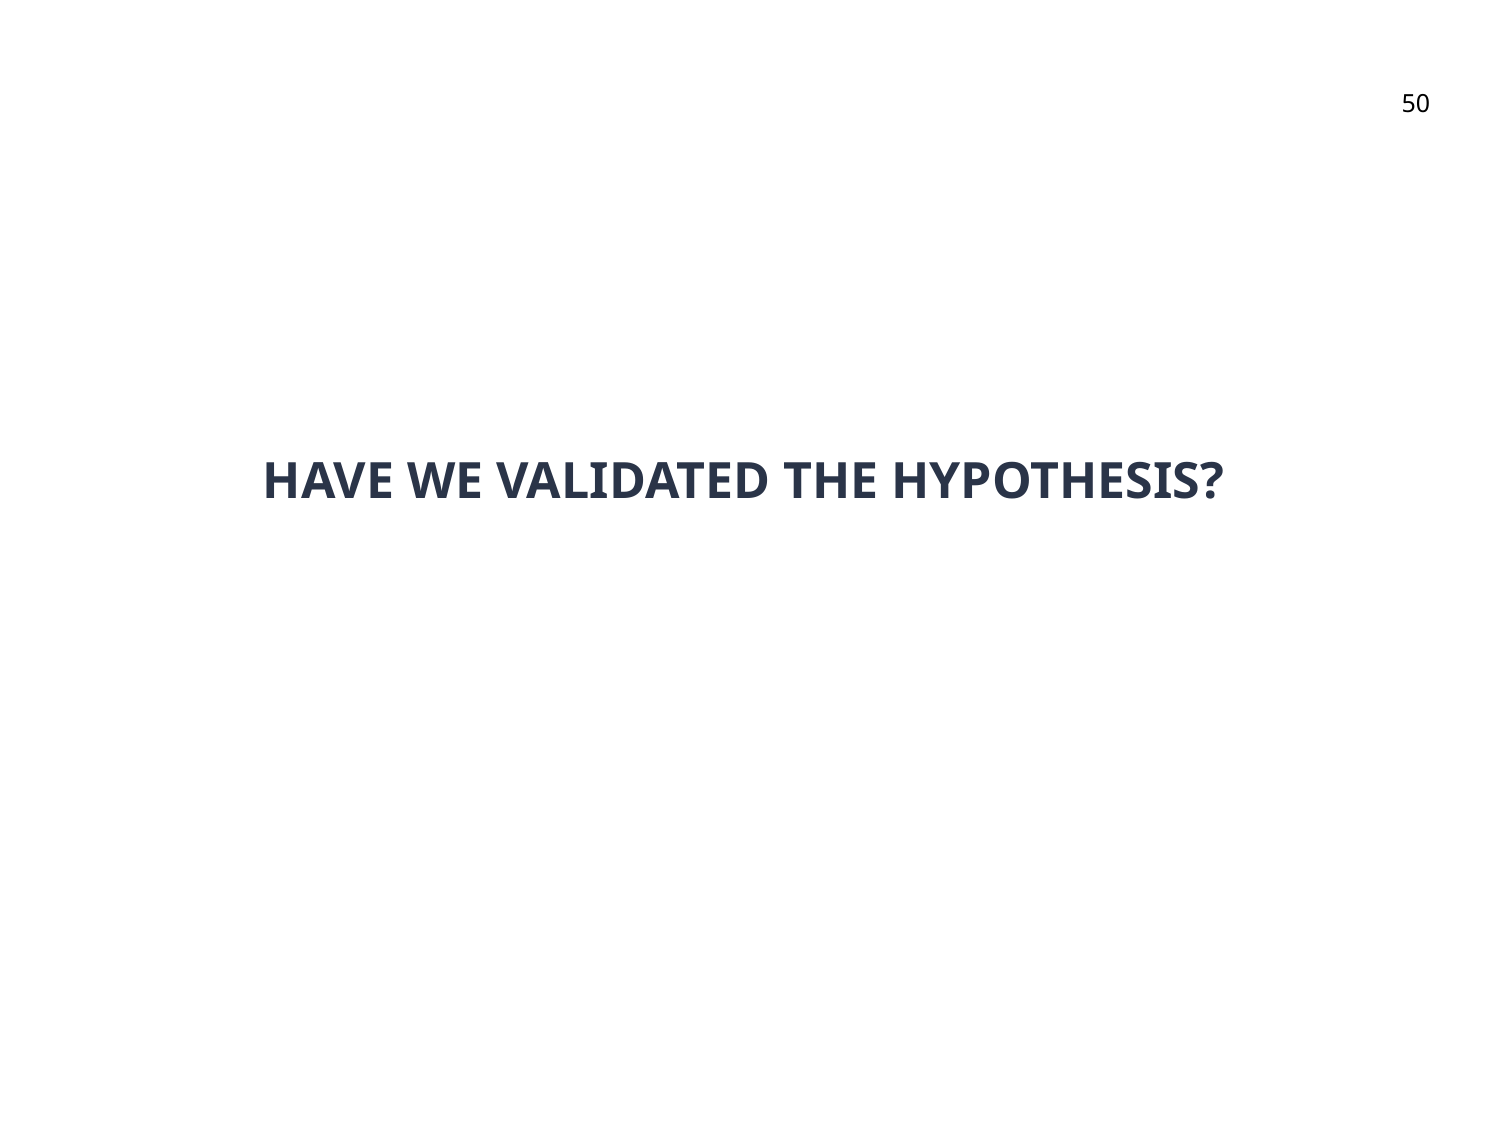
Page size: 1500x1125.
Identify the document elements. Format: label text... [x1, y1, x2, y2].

text_box HAVE WE VALIDATED THE HYPOTHESIS? [230, 448, 1269, 619]
slide_number <number> [1388, 87, 1431, 148]
